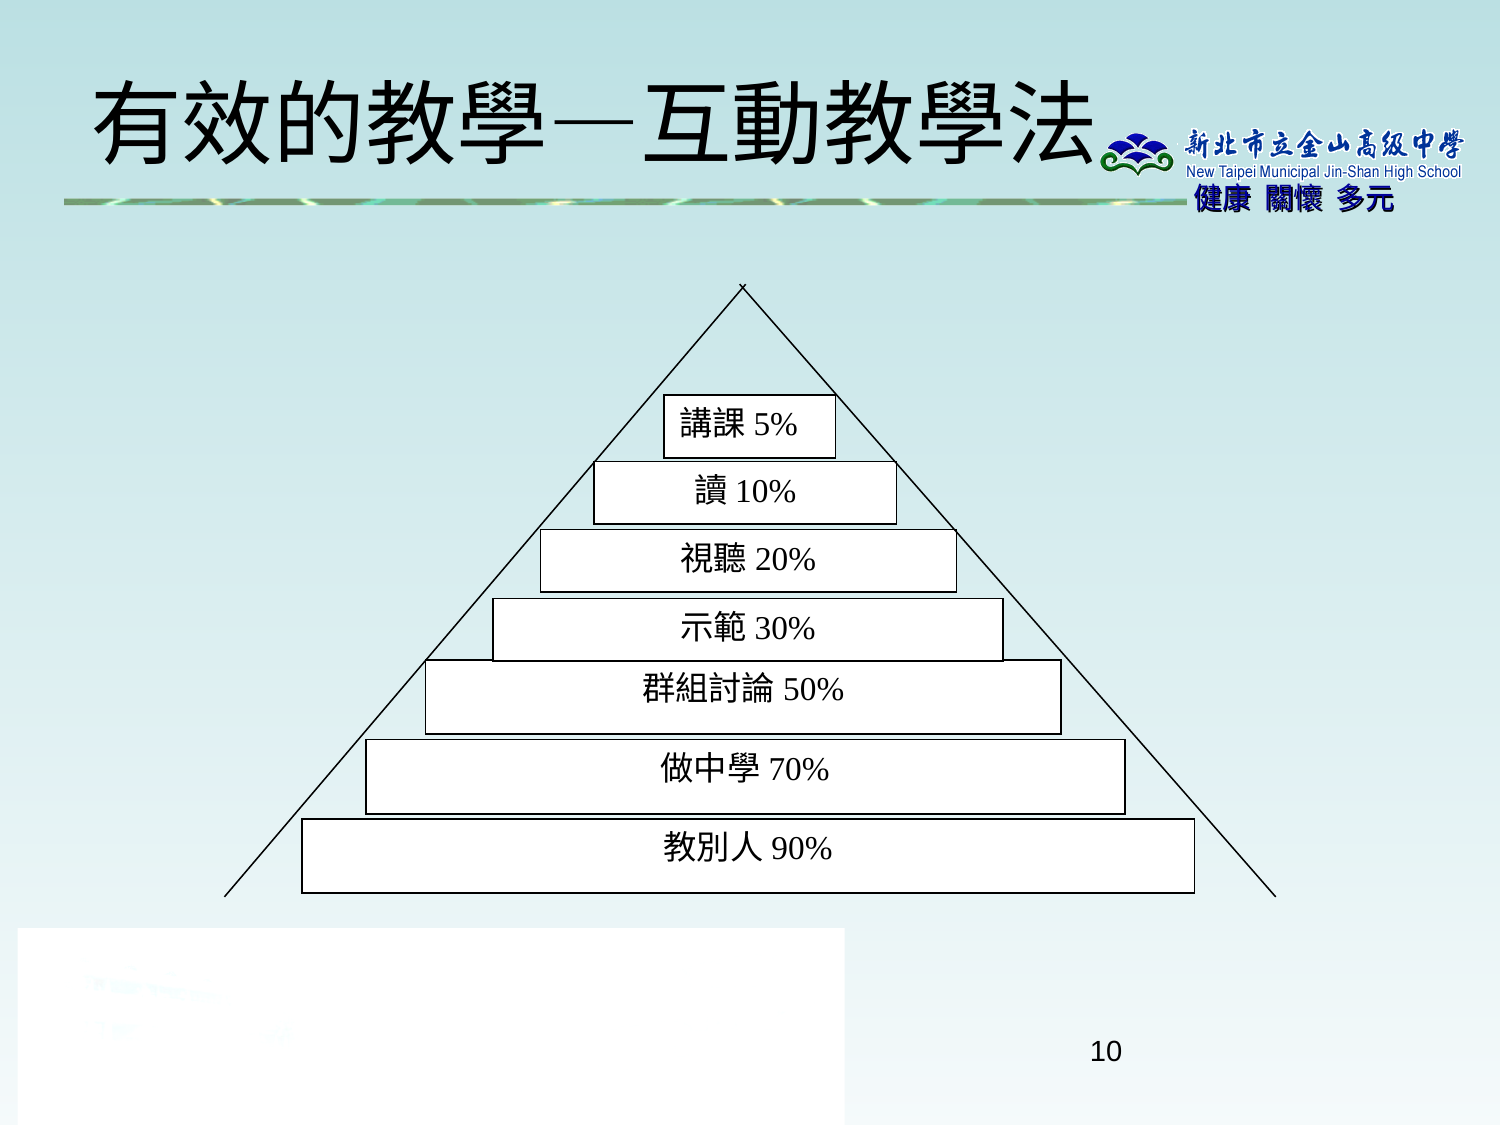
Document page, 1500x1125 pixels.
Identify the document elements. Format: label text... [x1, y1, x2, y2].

text_box 視聽20% [540, 529, 957, 593]
title 有效的教學—互動教學法 [75, 45, 1426, 197]
text_box [1074, 1024, 1426, 1103]
text_box 讀10% [593, 461, 897, 525]
text_box 群組討論50% [425, 660, 1062, 735]
text_box 講課5% [664, 395, 836, 458]
text_box 做中學70% [365, 739, 1126, 815]
text_box 教別人90% [302, 818, 1195, 894]
text_box 示範30% [492, 598, 1004, 662]
